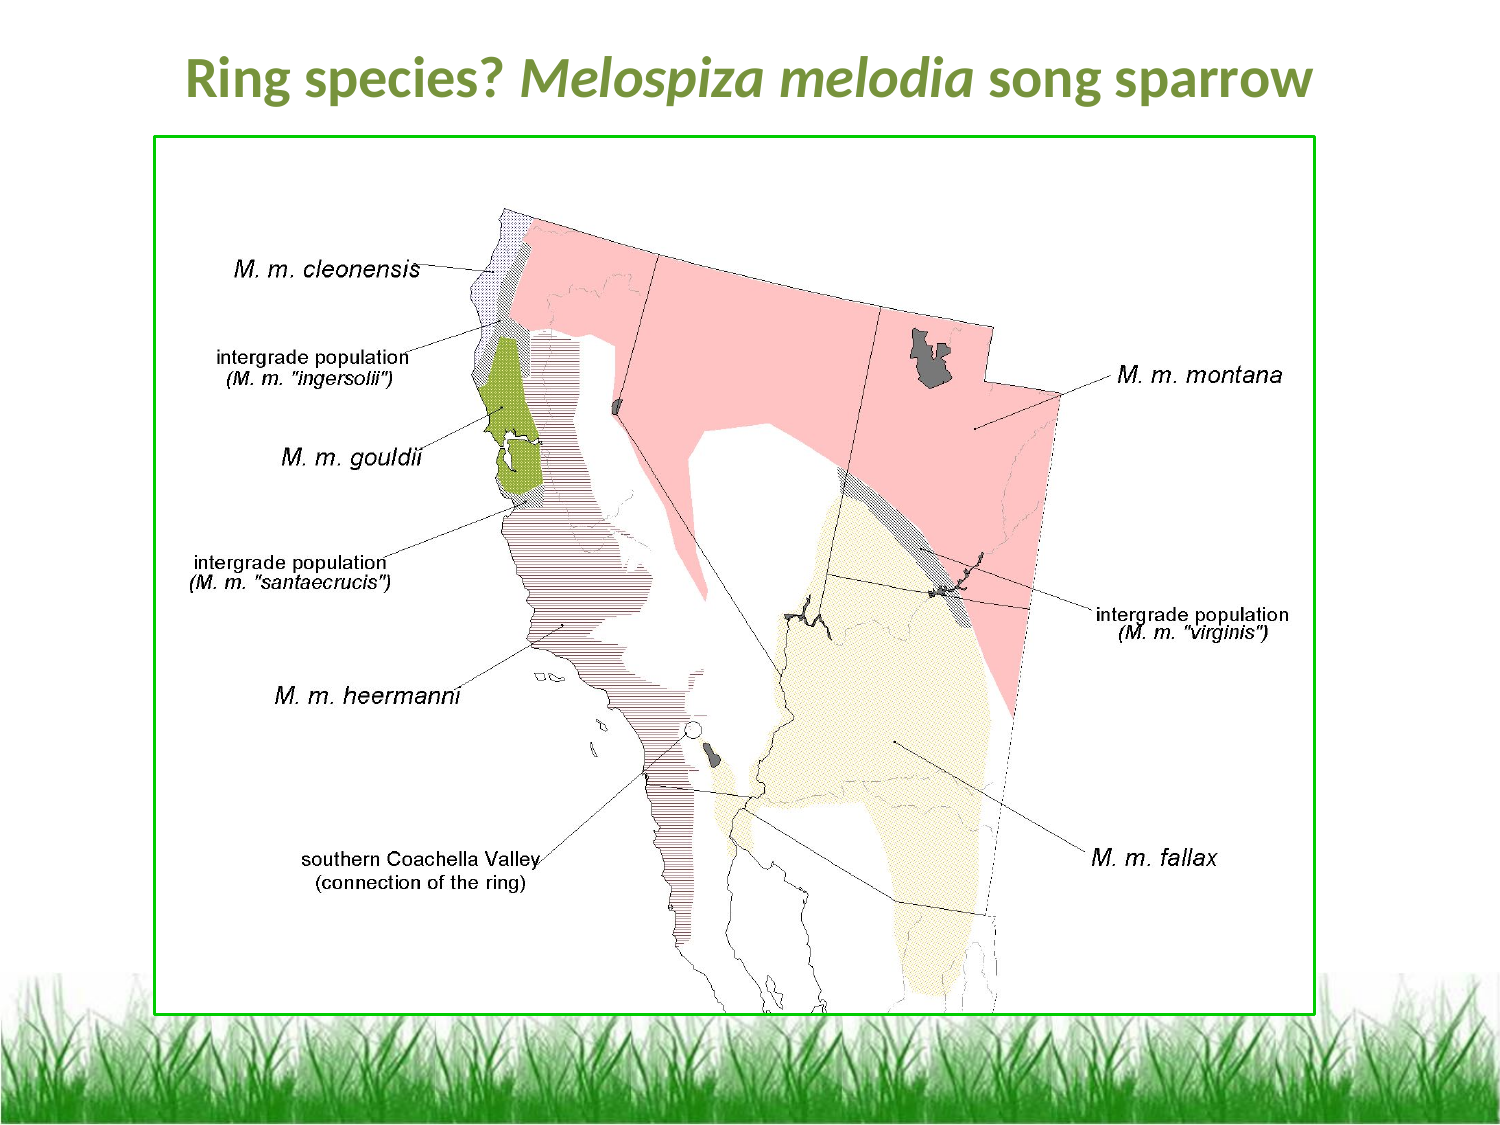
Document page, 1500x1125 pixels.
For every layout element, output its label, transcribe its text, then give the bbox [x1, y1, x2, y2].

picture [0, 972, 1500, 1125]
picture [156, 138, 1313, 1013]
title Ring species? Melospiza melodia song sparrow [75, 0, 1425, 150]
